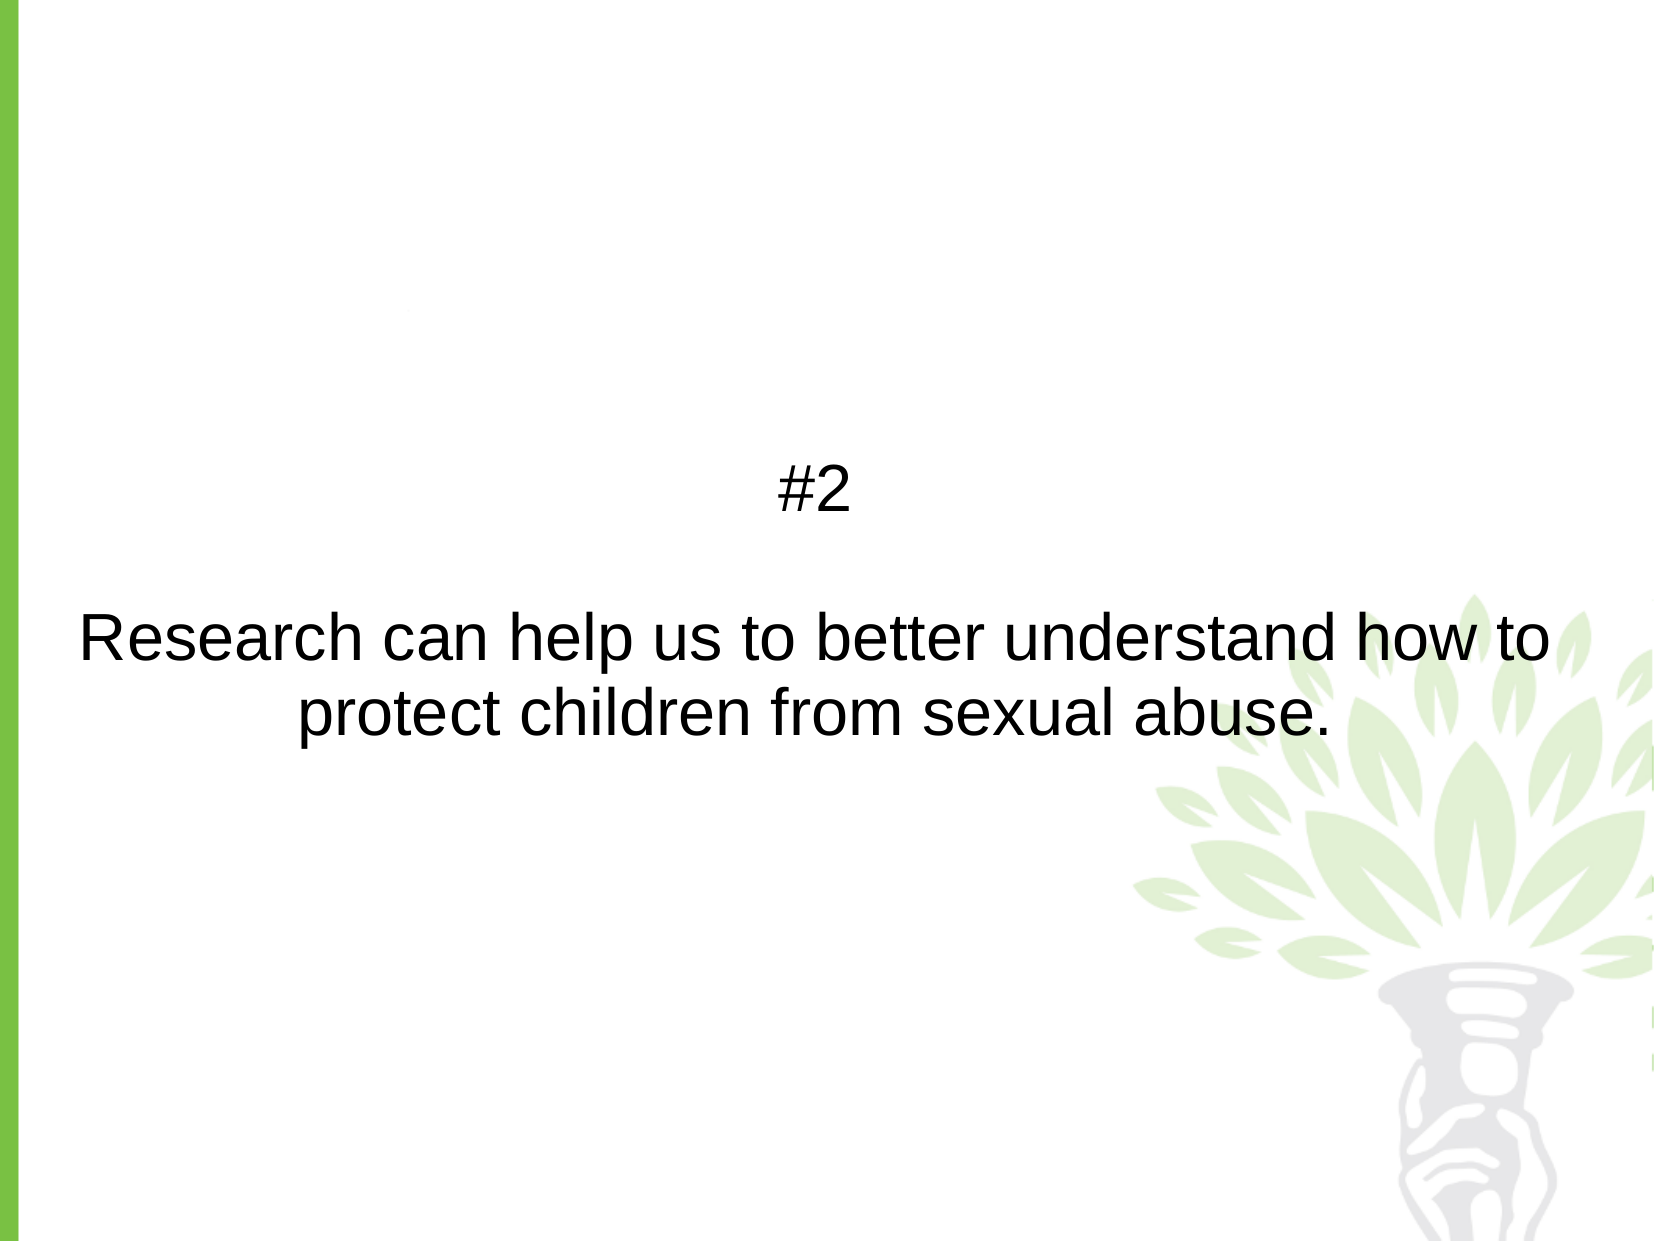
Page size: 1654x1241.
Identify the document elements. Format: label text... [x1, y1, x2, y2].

subtitle #2 Research can help us to better understand how to protect children from sexual abuse. [71, 120, 1561, 1080]
picture [0, 0, 1654, 1241]
